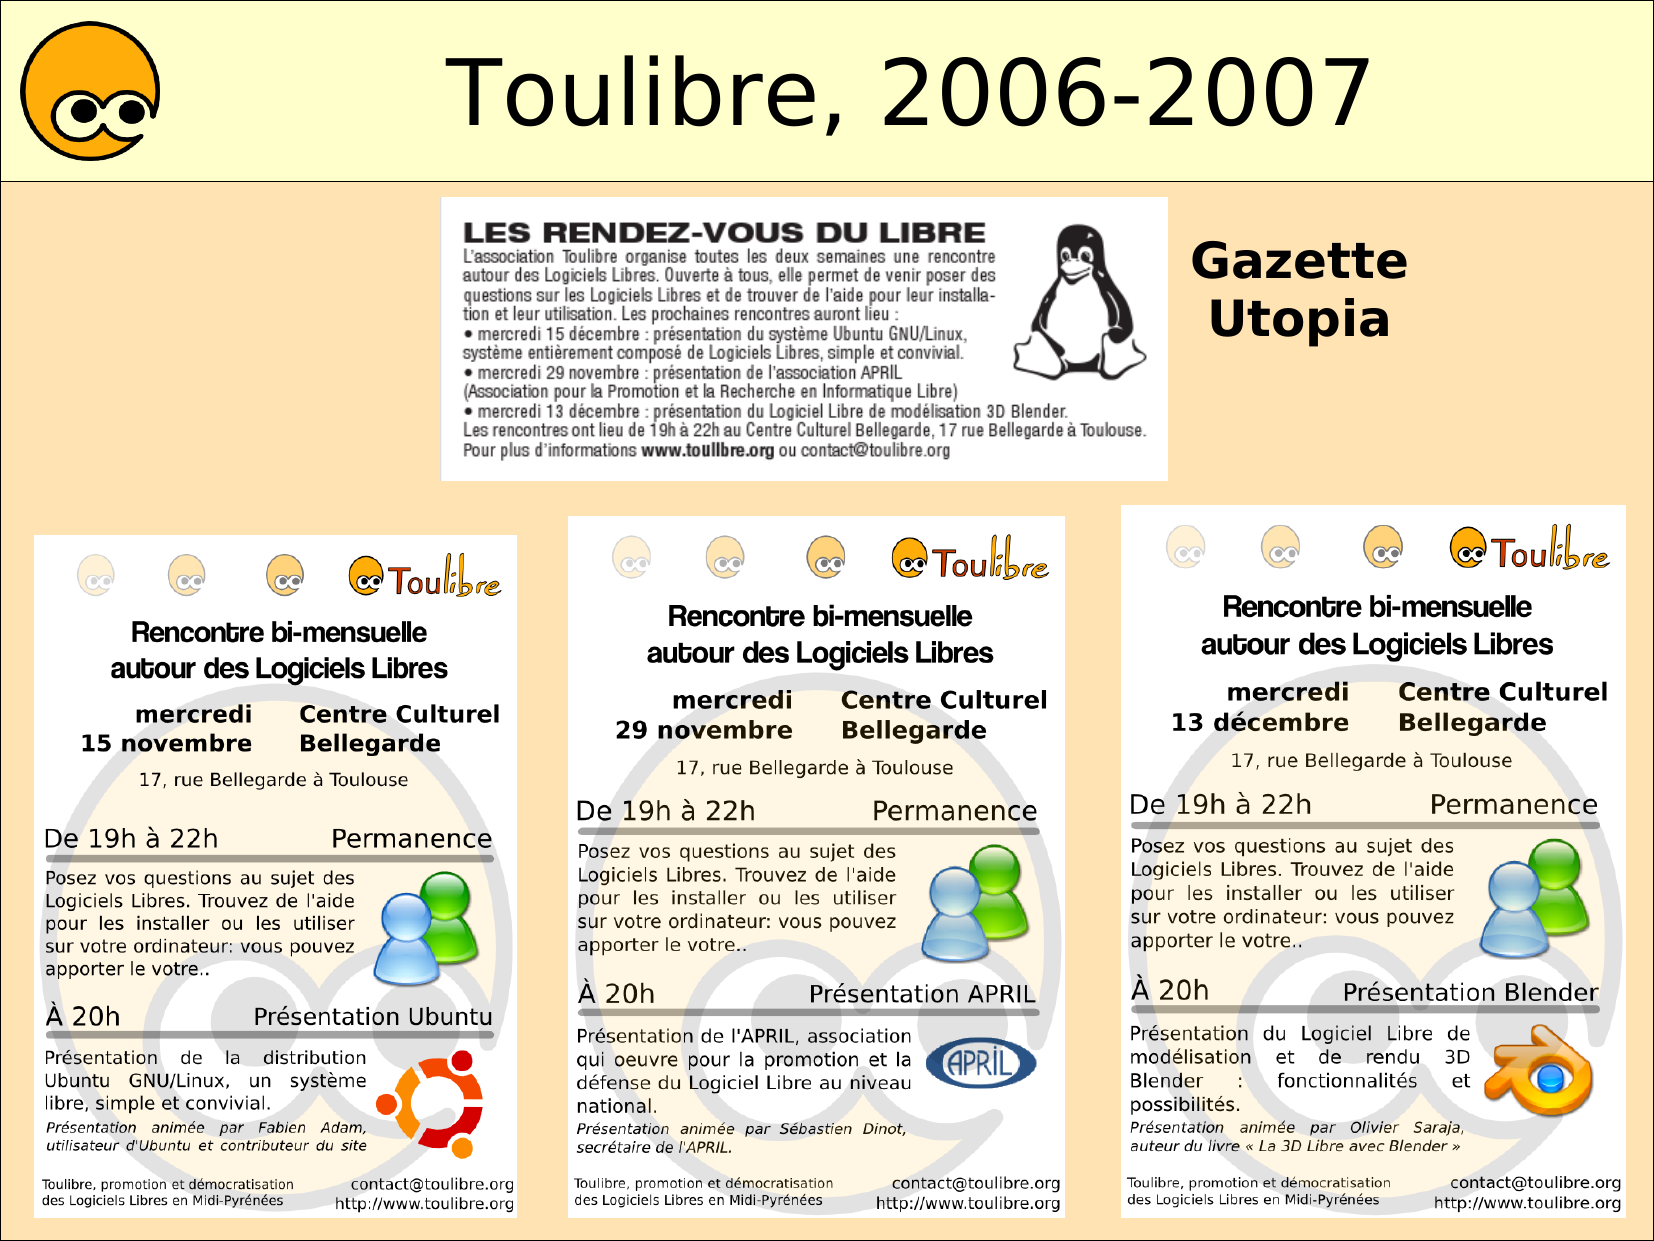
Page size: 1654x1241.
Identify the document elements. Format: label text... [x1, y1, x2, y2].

picture [1121, 505, 1626, 1218]
picture [20, 21, 160, 161]
picture [440, 197, 1168, 481]
title Toulibre, 2006-2007 [203, 39, 1620, 147]
picture [34, 535, 517, 1218]
text_box Gazette Utopia [1145, 224, 1455, 356]
picture [568, 516, 1065, 1218]
